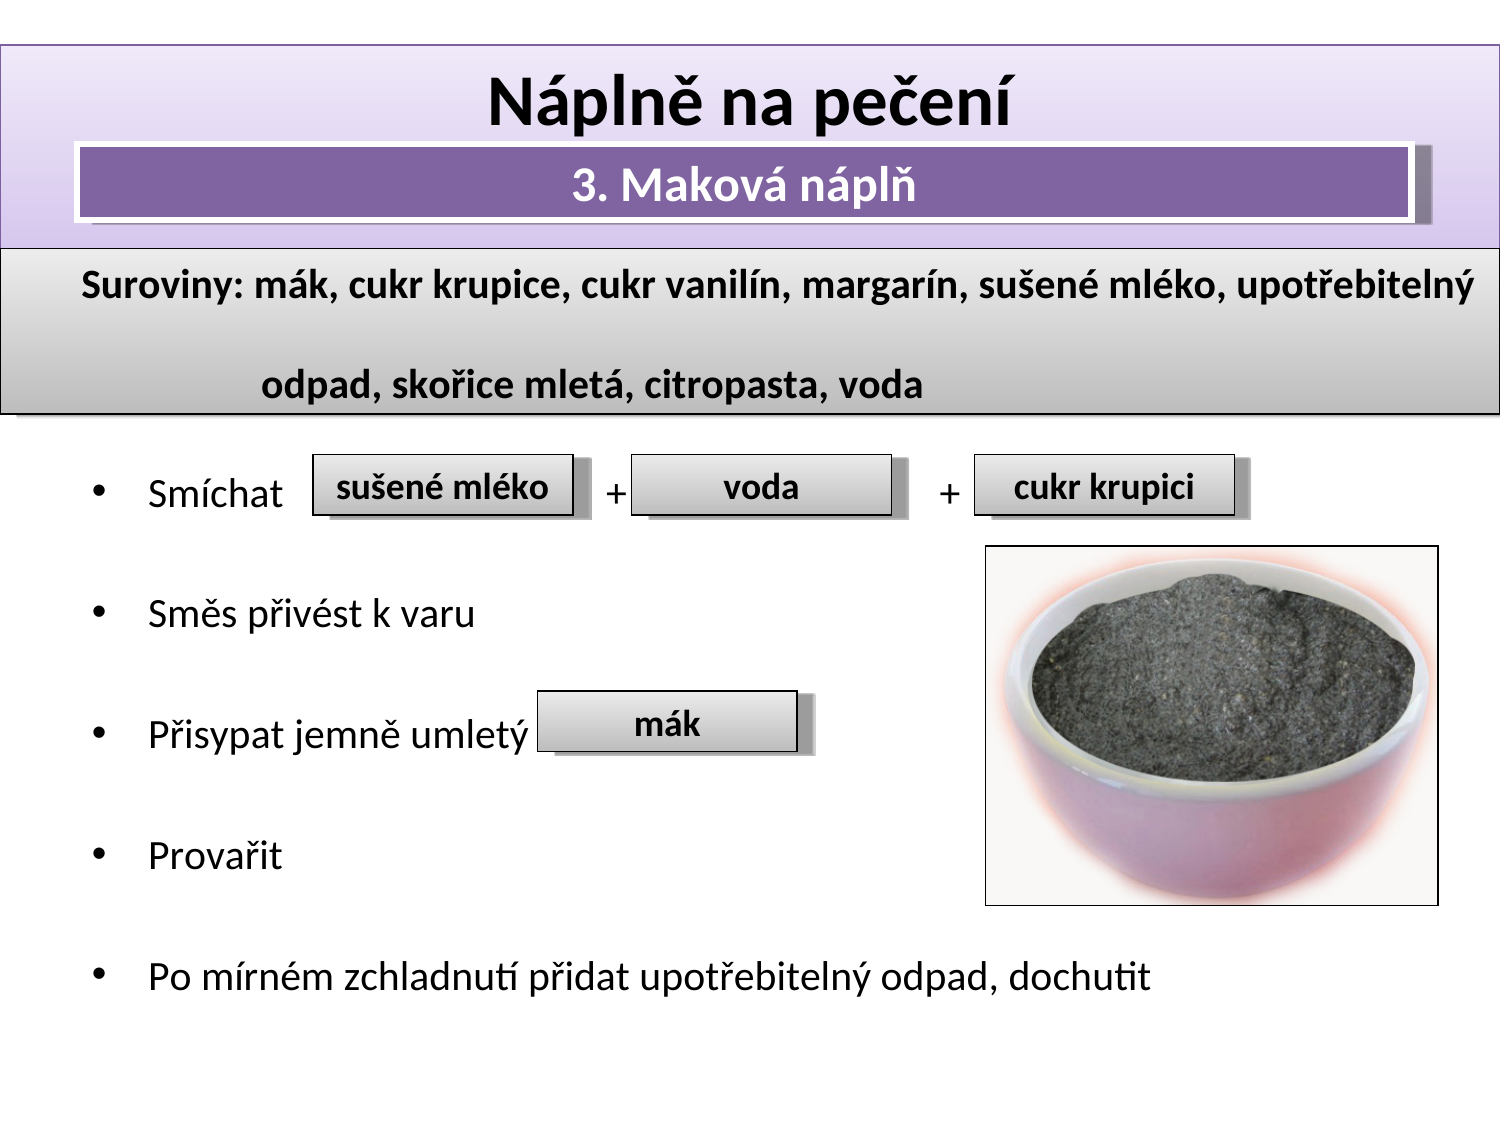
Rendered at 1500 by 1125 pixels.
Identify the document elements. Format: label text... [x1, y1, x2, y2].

text_box 3. Maková náplň [76, 144, 1412, 220]
list Smíchat + + Směs přivést k varu Přisypat jemně umletý Provařit Po mírném zchladnutí přidat upotřebitelný odpad, dochutit [76, 457, 1427, 1125]
text_box sušené mléko [312, 454, 573, 516]
text_box Náplně na pečení [0, 45, 1500, 248]
text_box voda [631, 454, 892, 516]
text_box Suroviny: mák, cukr krupice, cukr vanilín, margarín, sušené mléko, upotřebitelný odpad, skořice mletá, citropasta, voda [0, 248, 1500, 415]
text_box cukr krupici [974, 454, 1235, 516]
picture [986, 546, 1438, 905]
text_box mák [537, 690, 798, 752]
